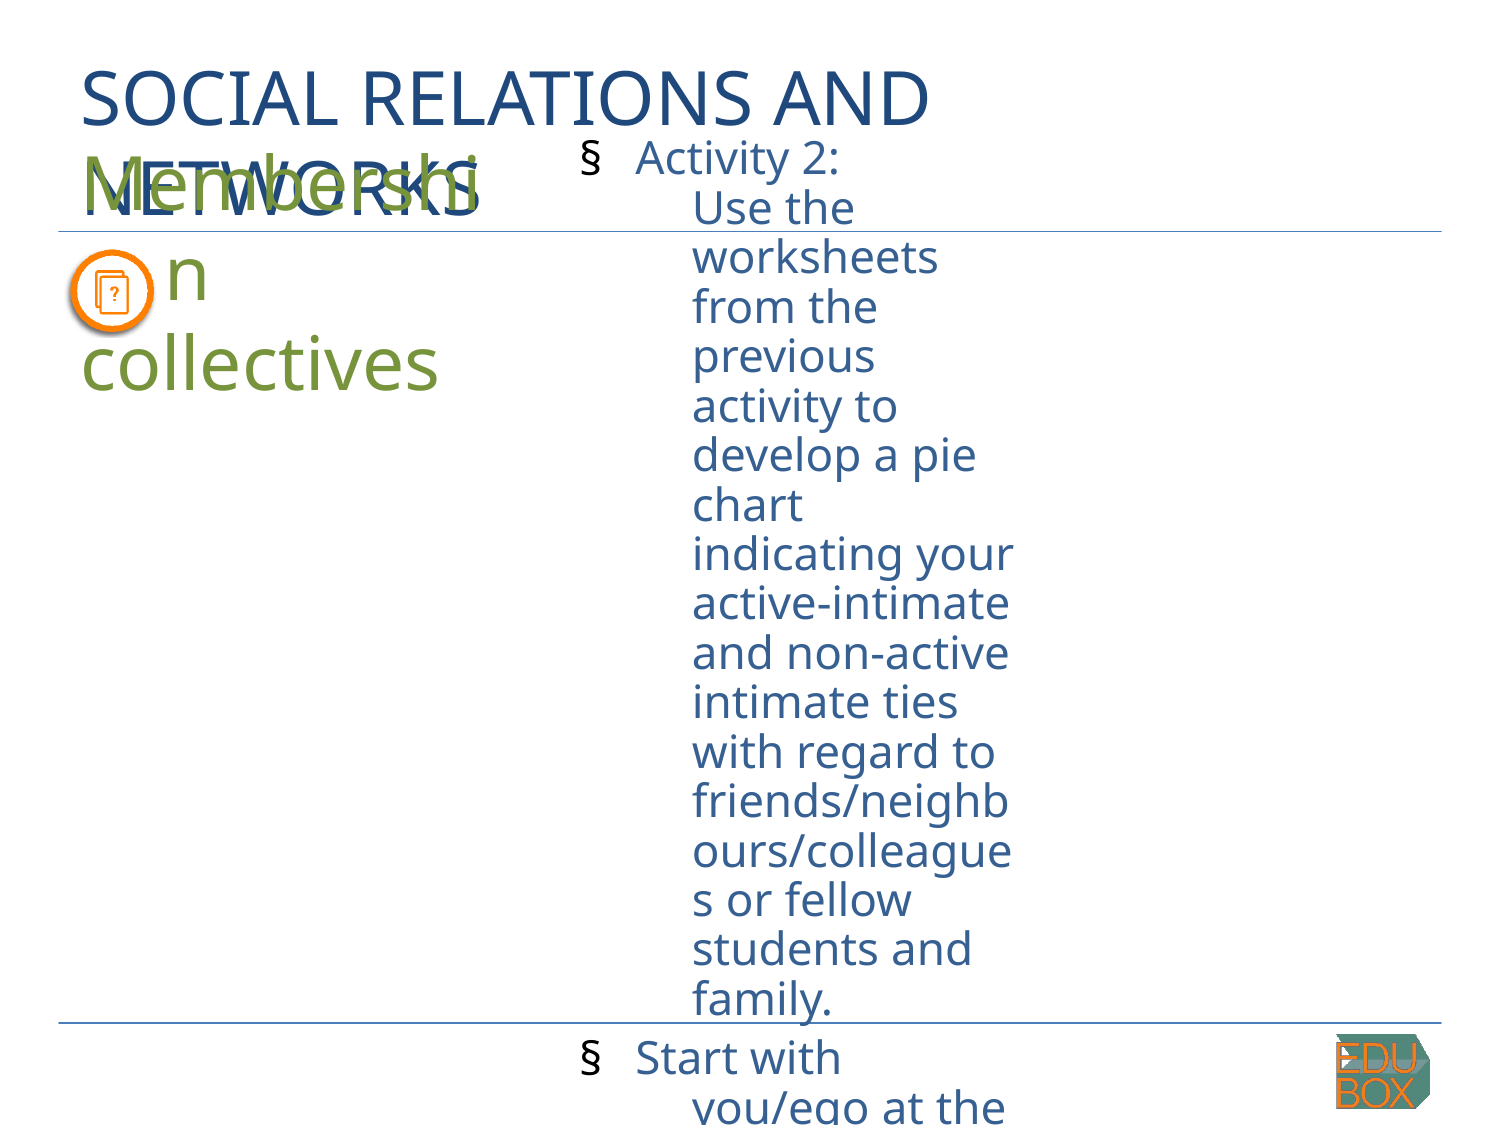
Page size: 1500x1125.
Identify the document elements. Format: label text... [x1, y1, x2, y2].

title SOCIAL RELATIONS AND NETWORKS [64, 42, 1447, 153]
list Activity 2: Use the worksheets from the previous activity to develop a pie chart indicating your active-intimate and non-active intimate ties with regard to friends/neighbours/colleagues or fellow students and family. Start with you/ego at the centre and place people according to their position in your network indicating whether you maintain active-intimate or non-active intimate ties with them. Then link those who know each other. Share the results with your neighbour and discuss the implications any differences may have considering information flow, information sharing, decision making and support systems. [159, 243, 1447, 1047]
picture [64, 243, 160, 339]
list Membership in collectives [64, 127, 1040, 243]
picture [1328, 1047, 1437, 1114]
